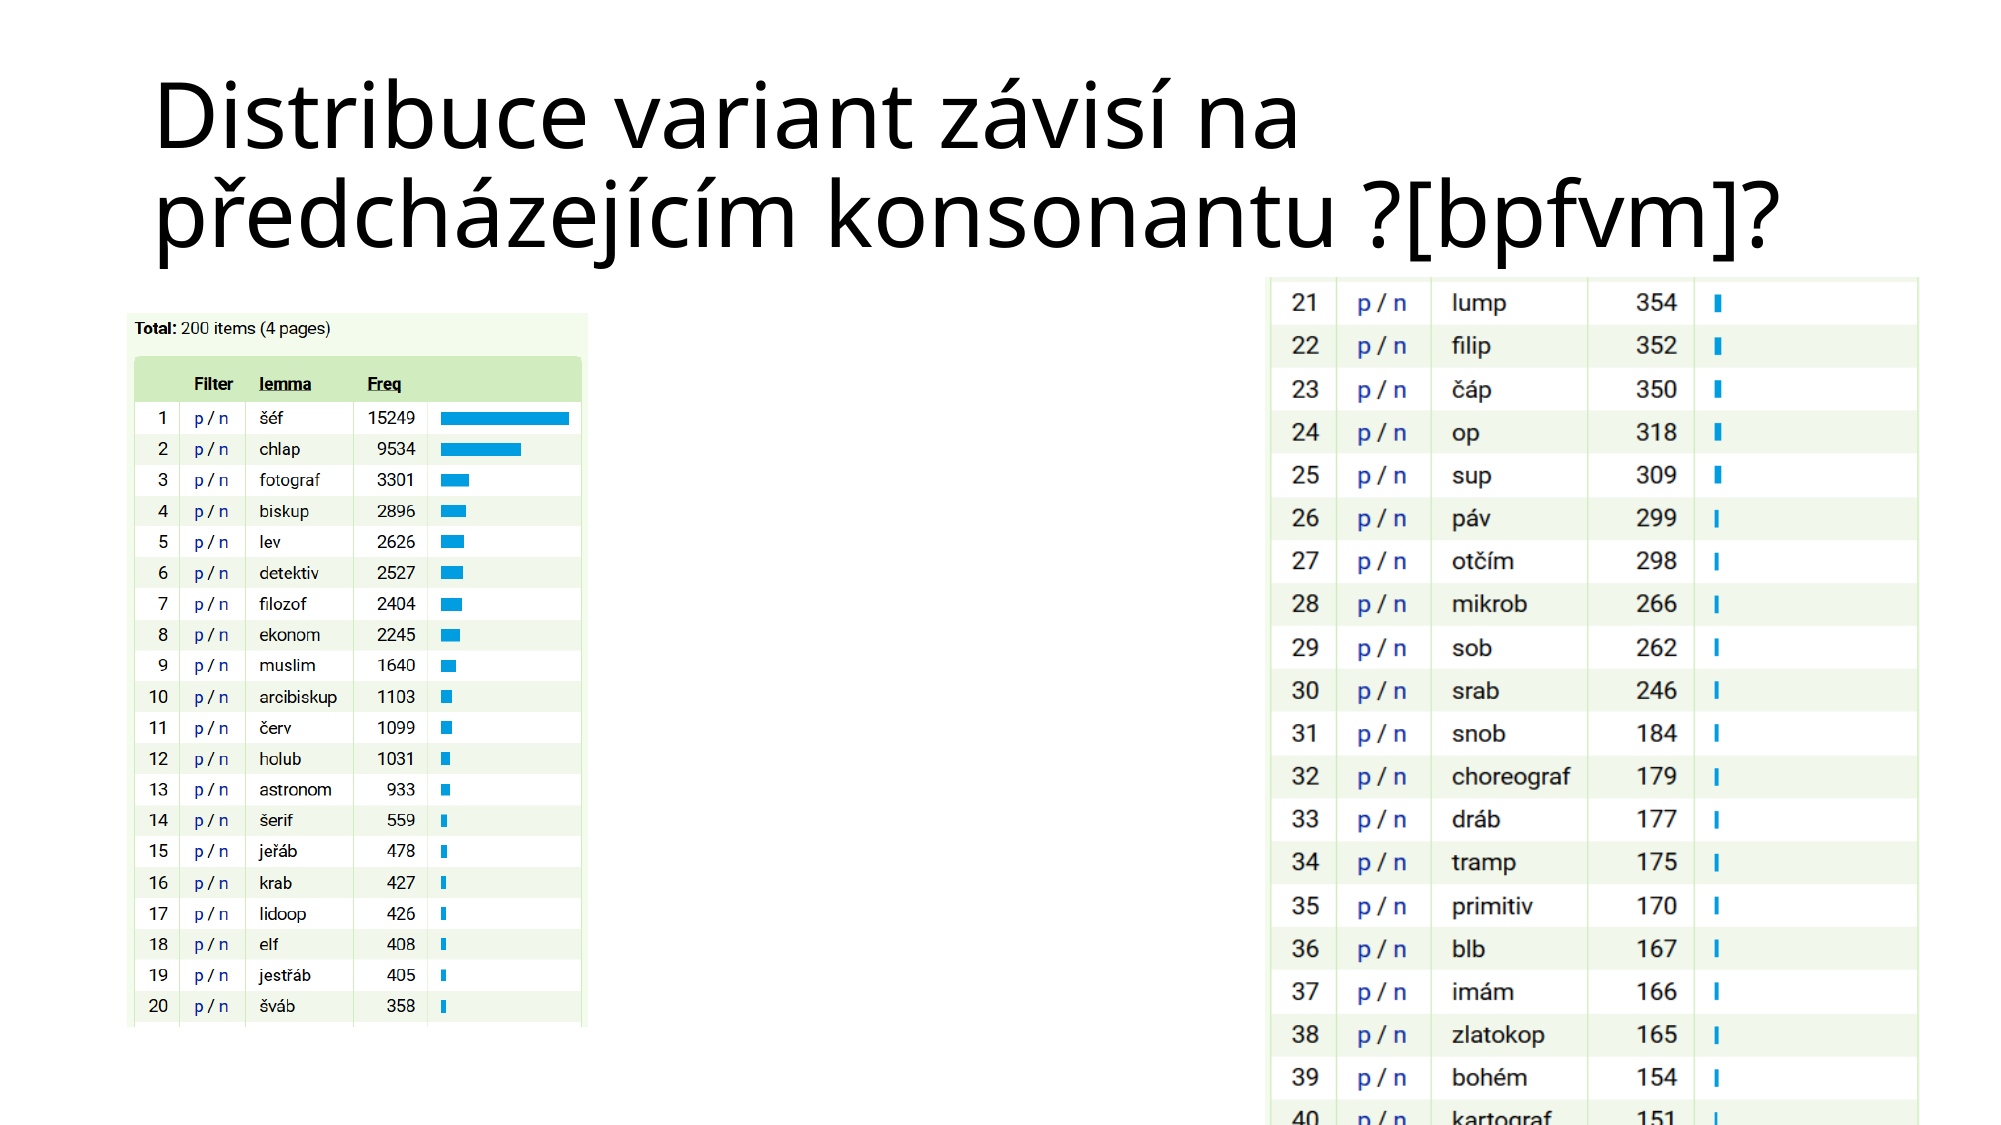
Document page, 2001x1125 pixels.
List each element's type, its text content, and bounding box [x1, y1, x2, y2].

picture [1265, 277, 1920, 1125]
picture [127, 313, 588, 1028]
title Distribuce variant závisí na předcházejícím konsonantu ?[bpfvm]? [137, 59, 1863, 278]
